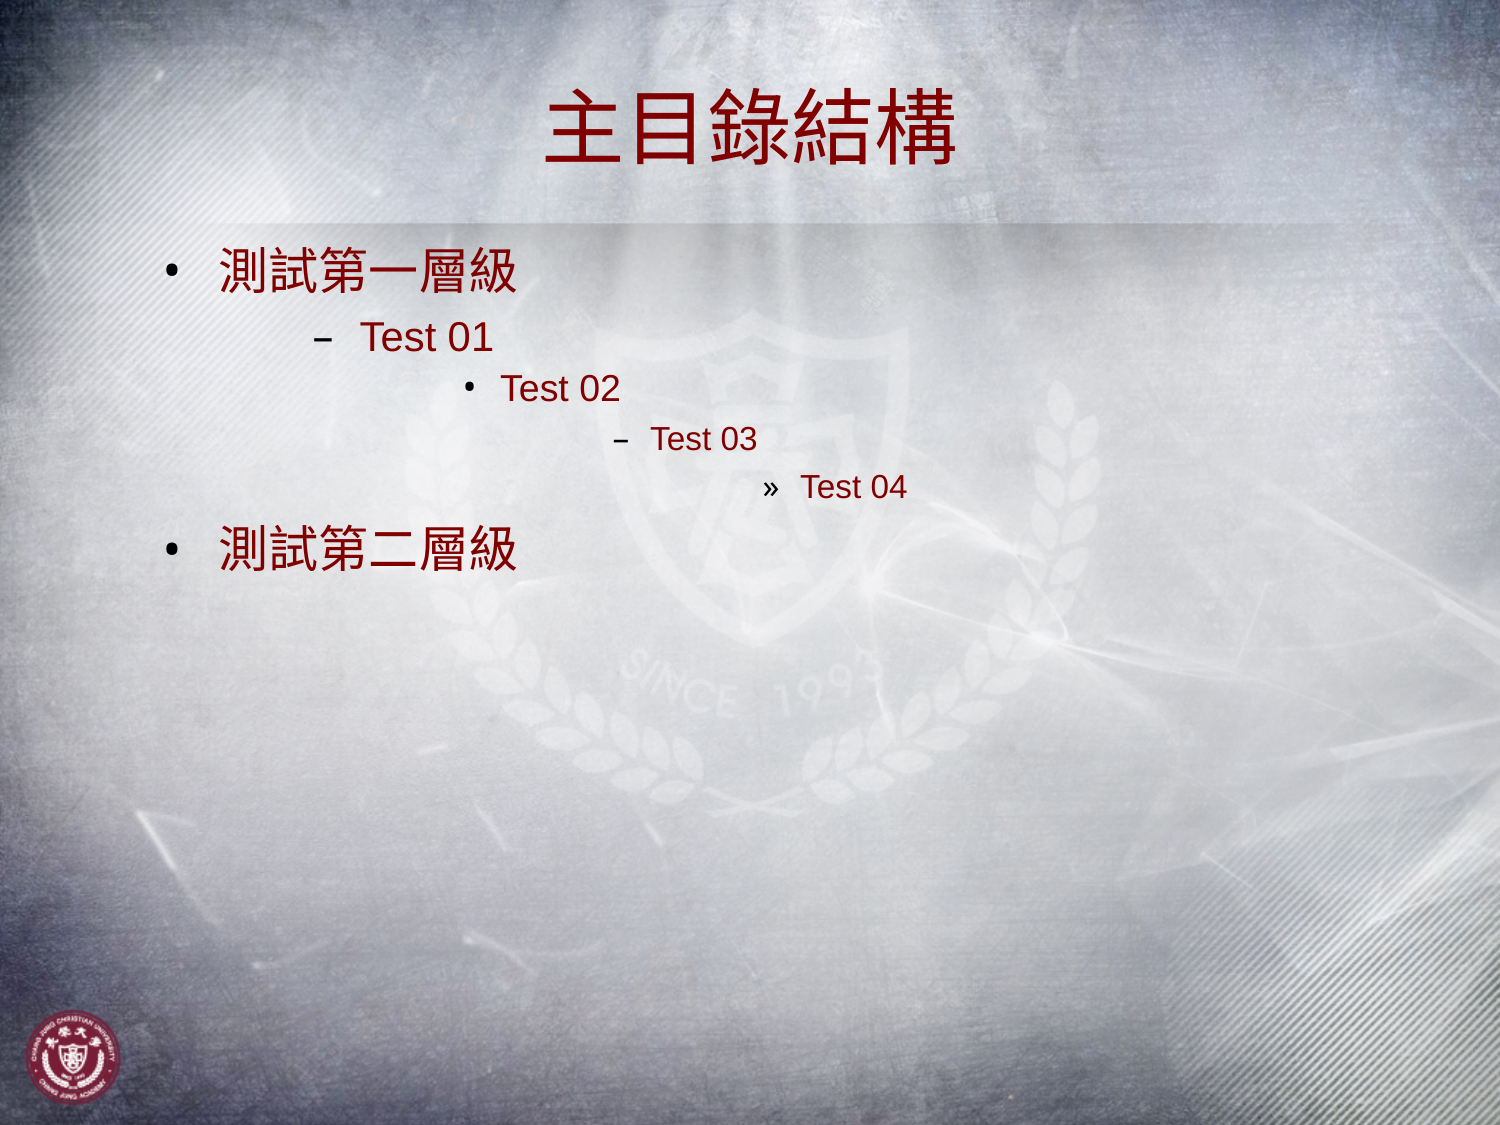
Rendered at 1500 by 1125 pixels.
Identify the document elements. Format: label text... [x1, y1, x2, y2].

list 測試第一層級 Test 01 Test 02 Test 03 Test 04 測試第二層級 [147, 231, 1353, 1012]
title 主目錄結構 [147, 54, 1353, 197]
